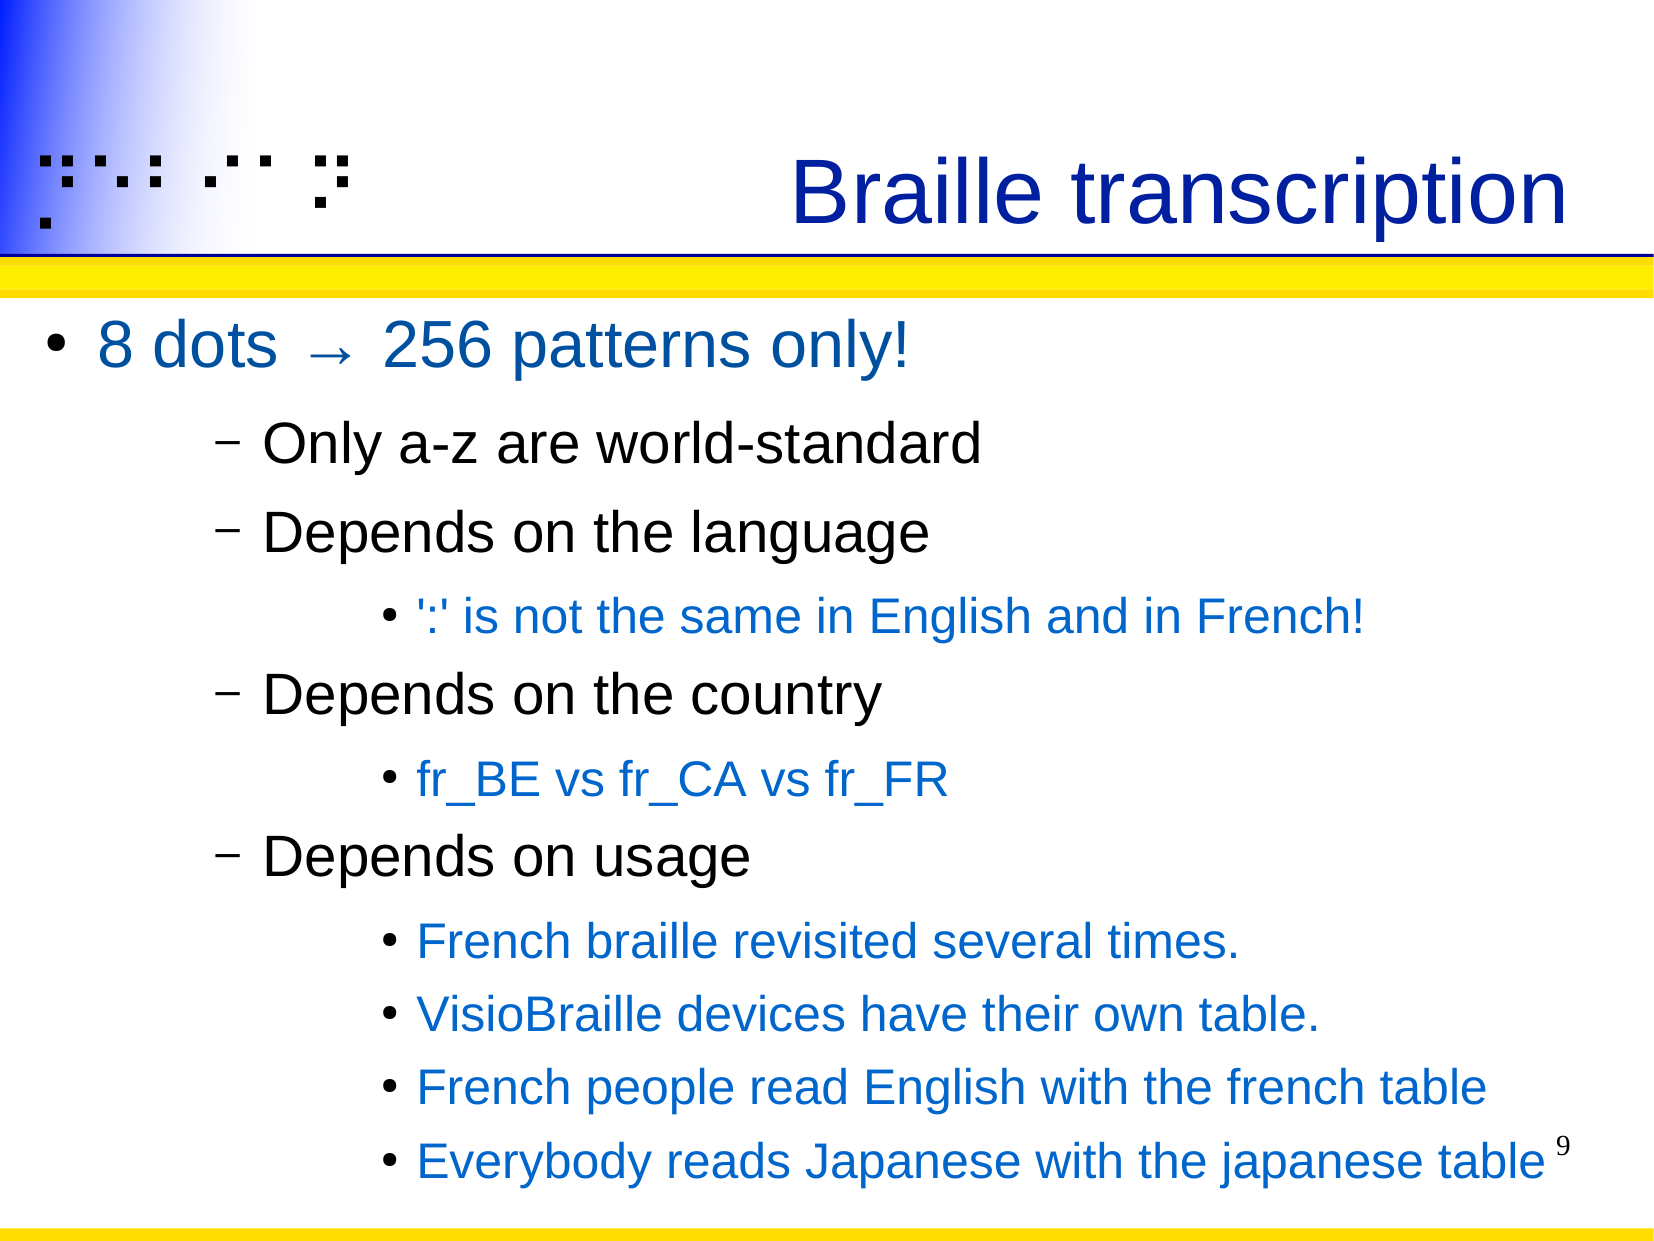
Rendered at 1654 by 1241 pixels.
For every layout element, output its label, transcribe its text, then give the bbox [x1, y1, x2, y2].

title Braille transcription [372, 134, 1571, 250]
list 8 dots → 256 patterns only! Only a-z are world-standard Depends on the language ':' is not the same in English and in French! Depends on the country fr_BE vs fr_CA vs fr_FR Depends on usage French braille revisited several times. VisioBraille devices have their own table. French people read English with the french table Everybody reads Japanese with the japanese table [26, 307, 1559, 1190]
